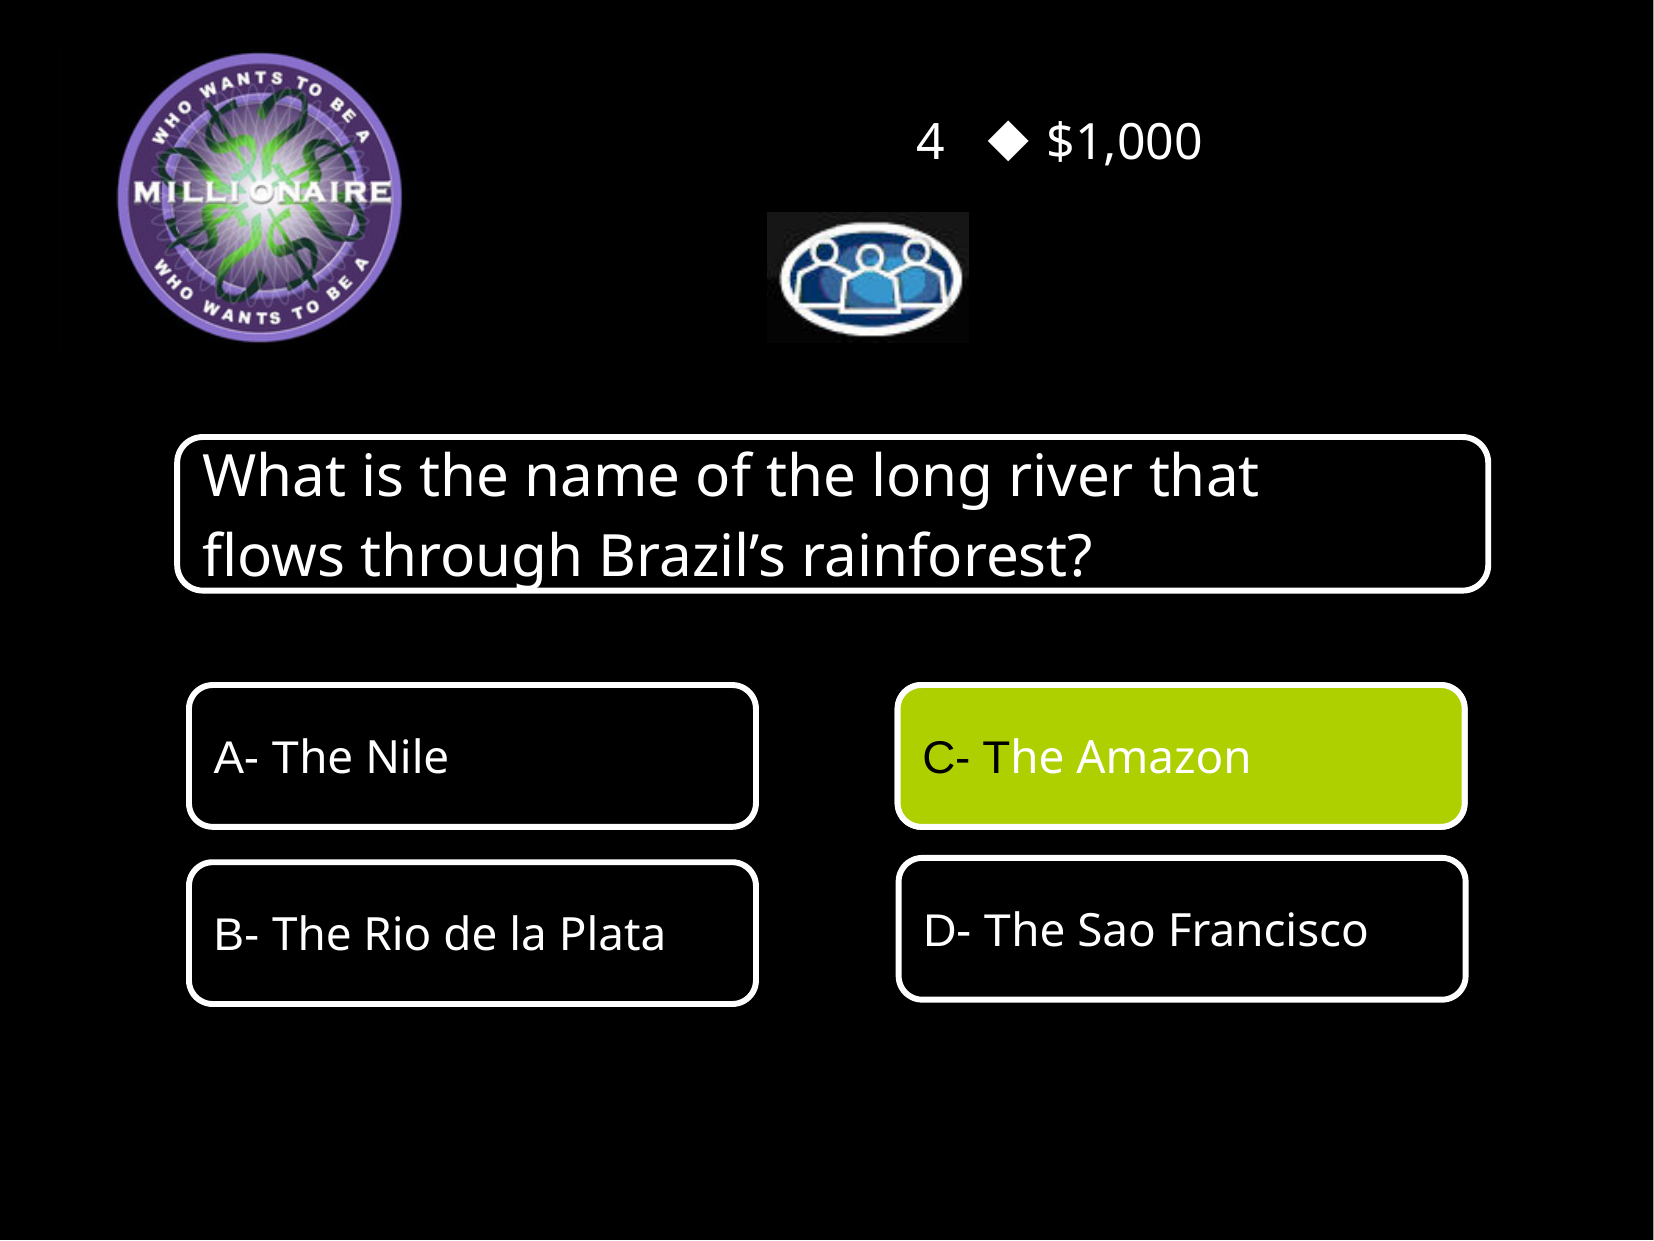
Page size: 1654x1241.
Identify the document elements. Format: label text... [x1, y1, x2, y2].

text_box C- The Amazon [897, 685, 1465, 827]
text_box A- The Nile [188, 685, 756, 827]
text_box 4  $1,000 [774, 106, 1458, 213]
picture [59, 41, 477, 355]
text_box What is the name of the long river that flows through Brazil’s rainforest? [177, 437, 1489, 591]
text_box B- The Rio de la Plata [188, 862, 756, 1004]
picture [767, 212, 969, 343]
text_box D- The Sao Francisco. [898, 857, 1466, 1000]
